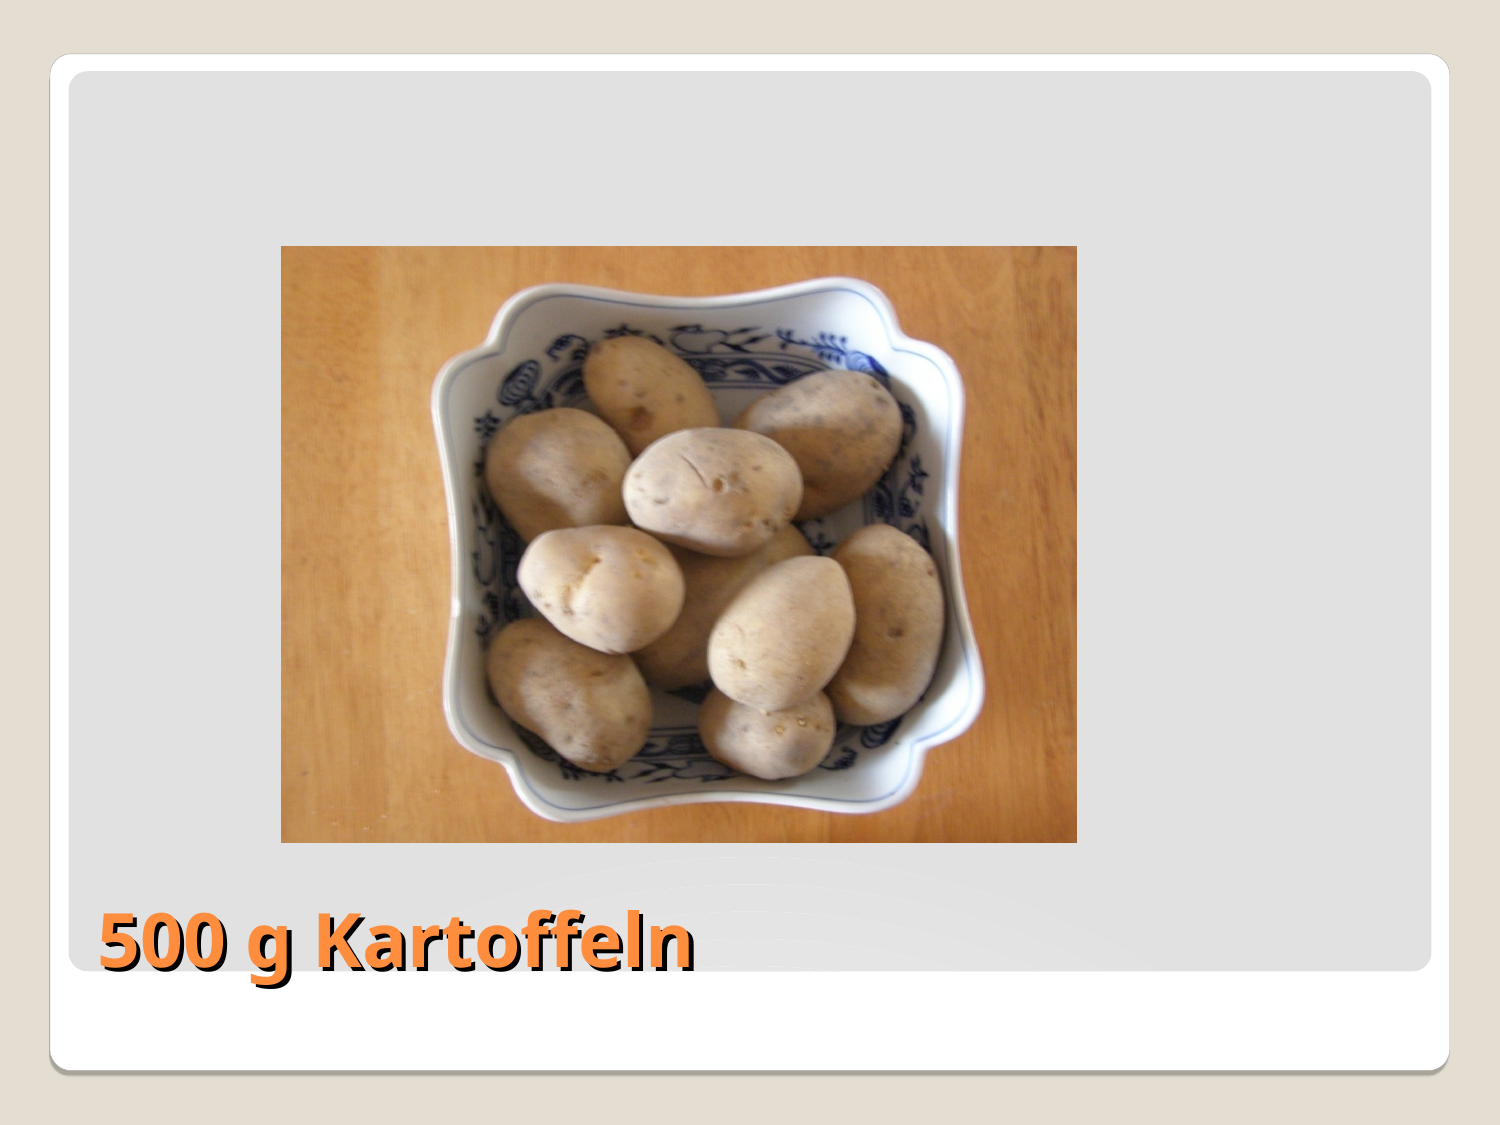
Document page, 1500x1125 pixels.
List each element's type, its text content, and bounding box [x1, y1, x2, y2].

title 500 g Kartoffeln [82, 817, 1426, 991]
picture [281, 246, 1077, 843]
